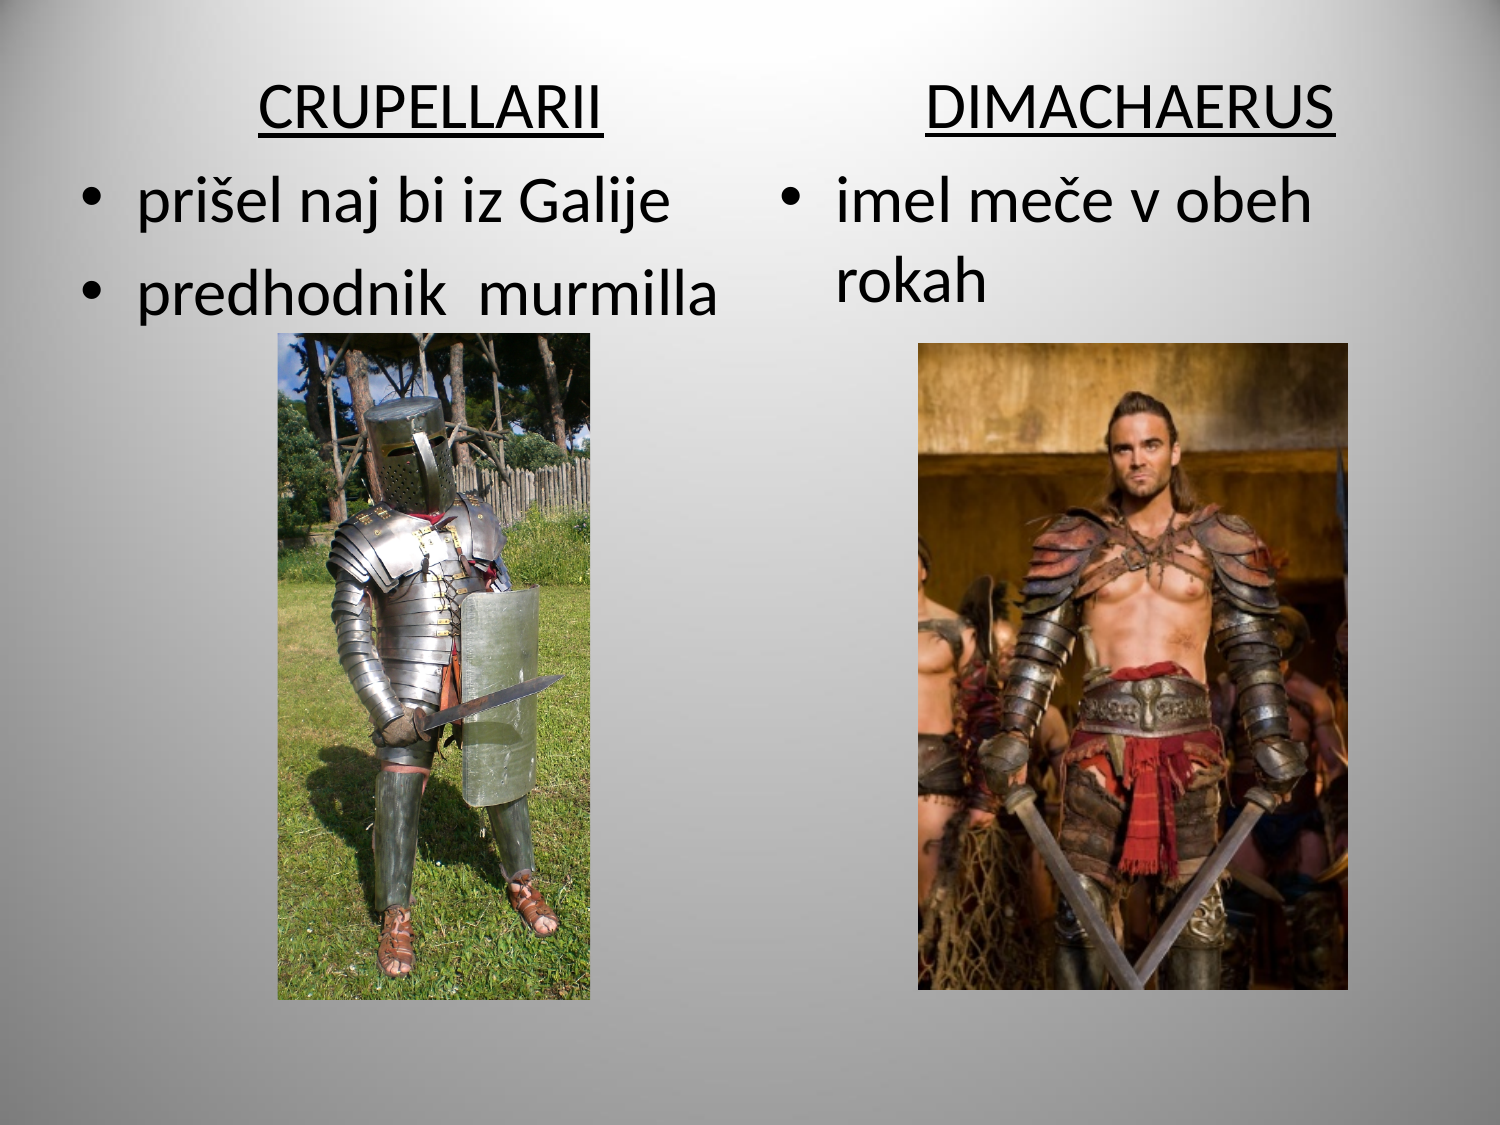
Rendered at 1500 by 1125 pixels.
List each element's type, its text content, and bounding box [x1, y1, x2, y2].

list CRUPELLARII prišel naj bi iz Galije predhodnik murmilla [64, 54, 764, 1035]
text_box DIMACHAERUS imel meče v obeh rokah [764, 54, 1497, 1047]
picture [0, 0, 1500, 1125]
